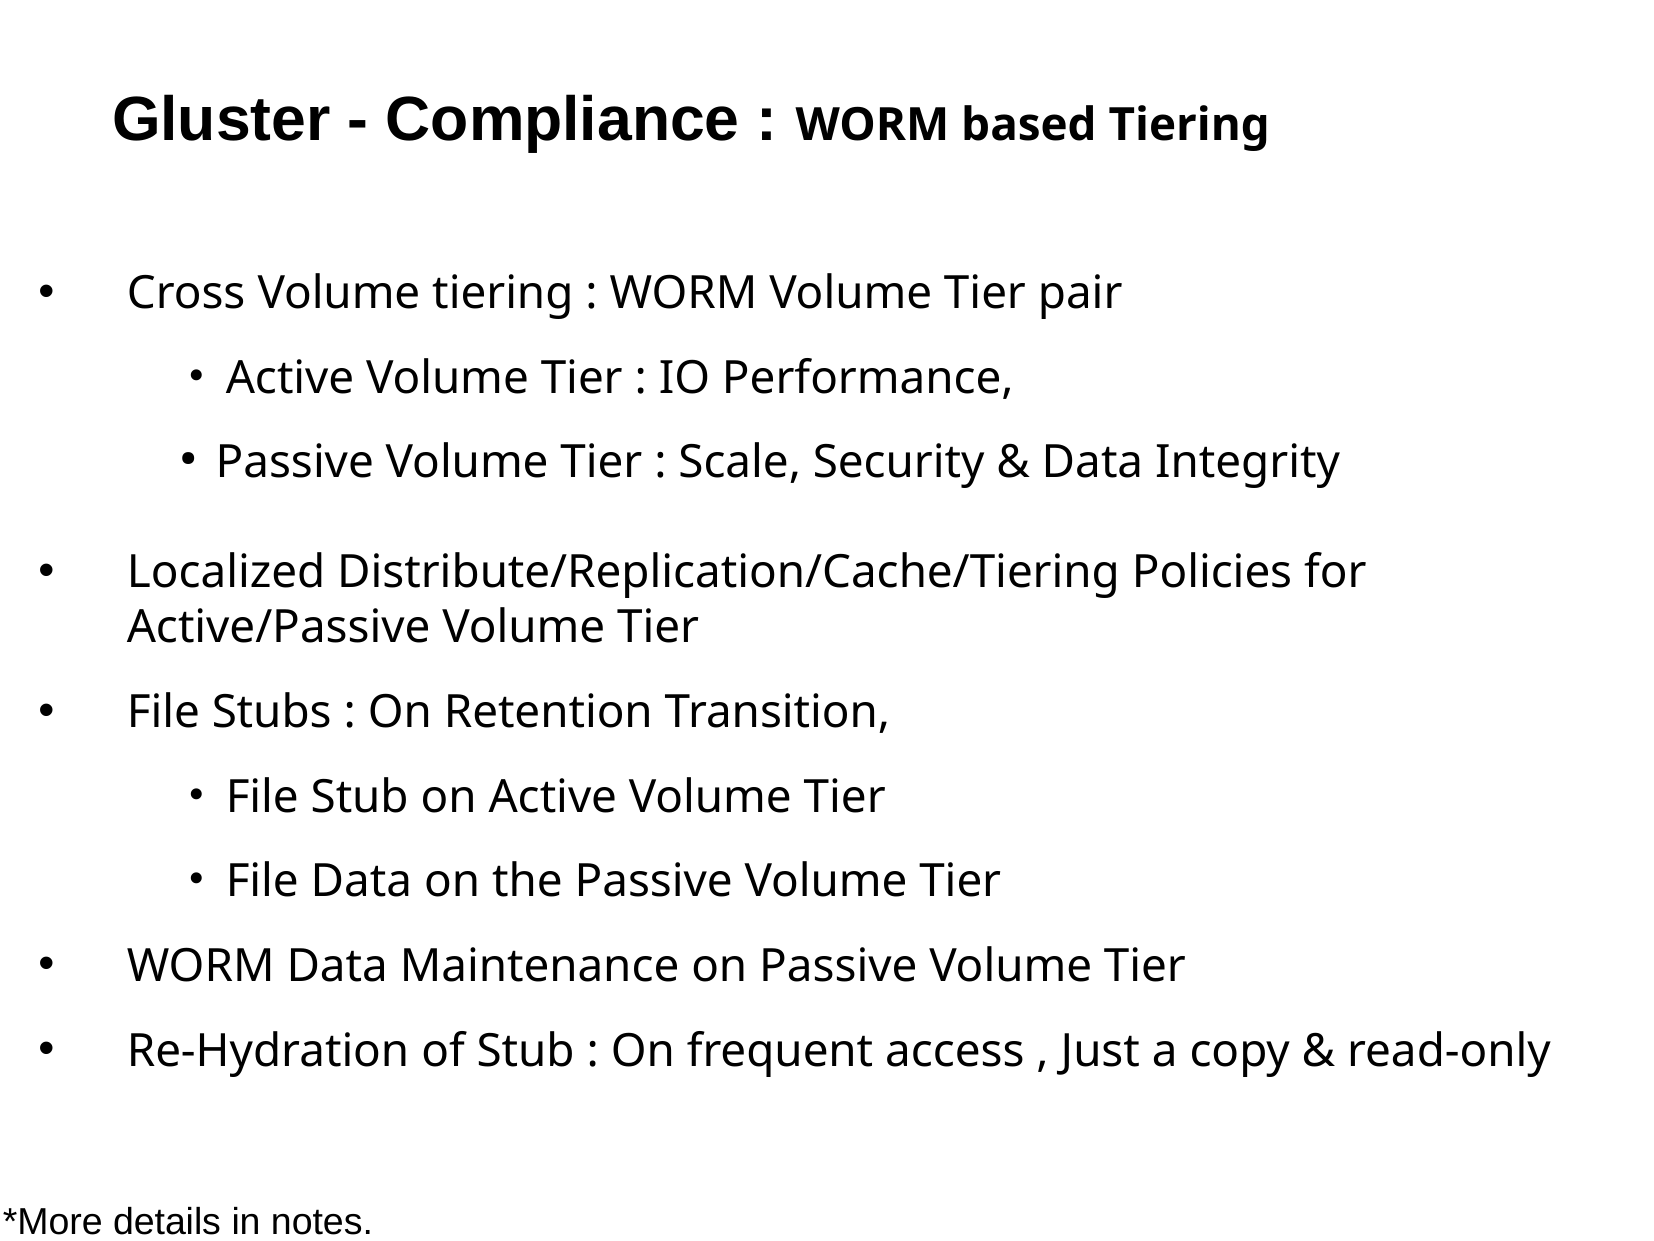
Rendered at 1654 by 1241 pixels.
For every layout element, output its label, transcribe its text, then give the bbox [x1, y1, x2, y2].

text_box *More details in notes. [0, 1192, 1477, 1241]
text_box Gluster - Compliance : WORM based Tiering [76, 19, 1565, 208]
text_box Cross Volume tiering : WORM Volume Tier pair Active Volume Tier : IO Performance, Passive Volume Tier : Scale, Security & Data Integrity Localized Distribute/Replication/Cache/Tiering Policies for Active/Passive Volume Tier File Stubs : On Retention Transition, File Stub on Active Volume Tier File Data on the Passive Volume Tier WORM Data Maintenance on Passive Volume Tier Re-Hydration of Stub : On frequent access , Just a copy & read-only [38, 262, 1619, 713]
